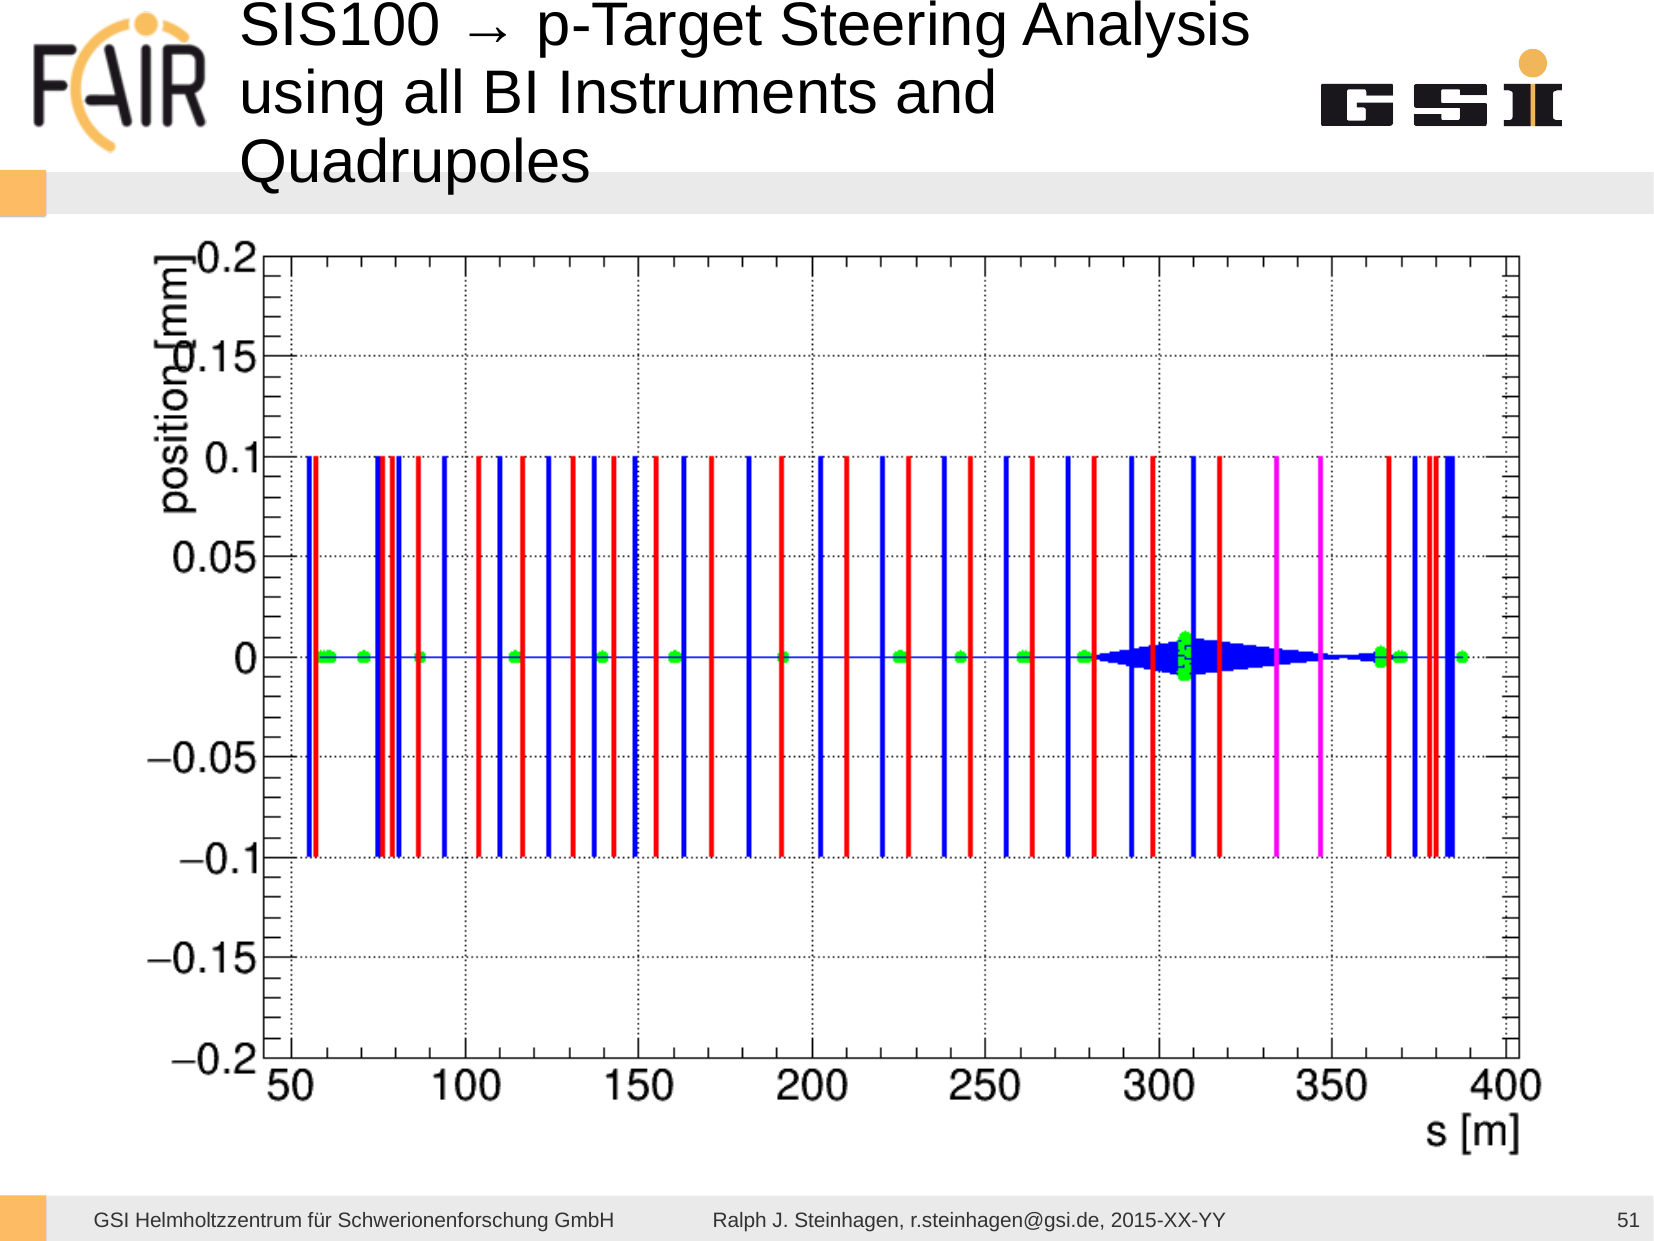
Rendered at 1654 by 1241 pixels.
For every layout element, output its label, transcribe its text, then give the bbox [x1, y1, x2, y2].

picture [33, 10, 207, 155]
picture [89, 238, 1548, 1170]
title SIS100 → p-Target Steering Analysis using all BI Instruments and Quadrupoles [239, 0, 1300, 196]
picture [1319, 46, 1564, 129]
